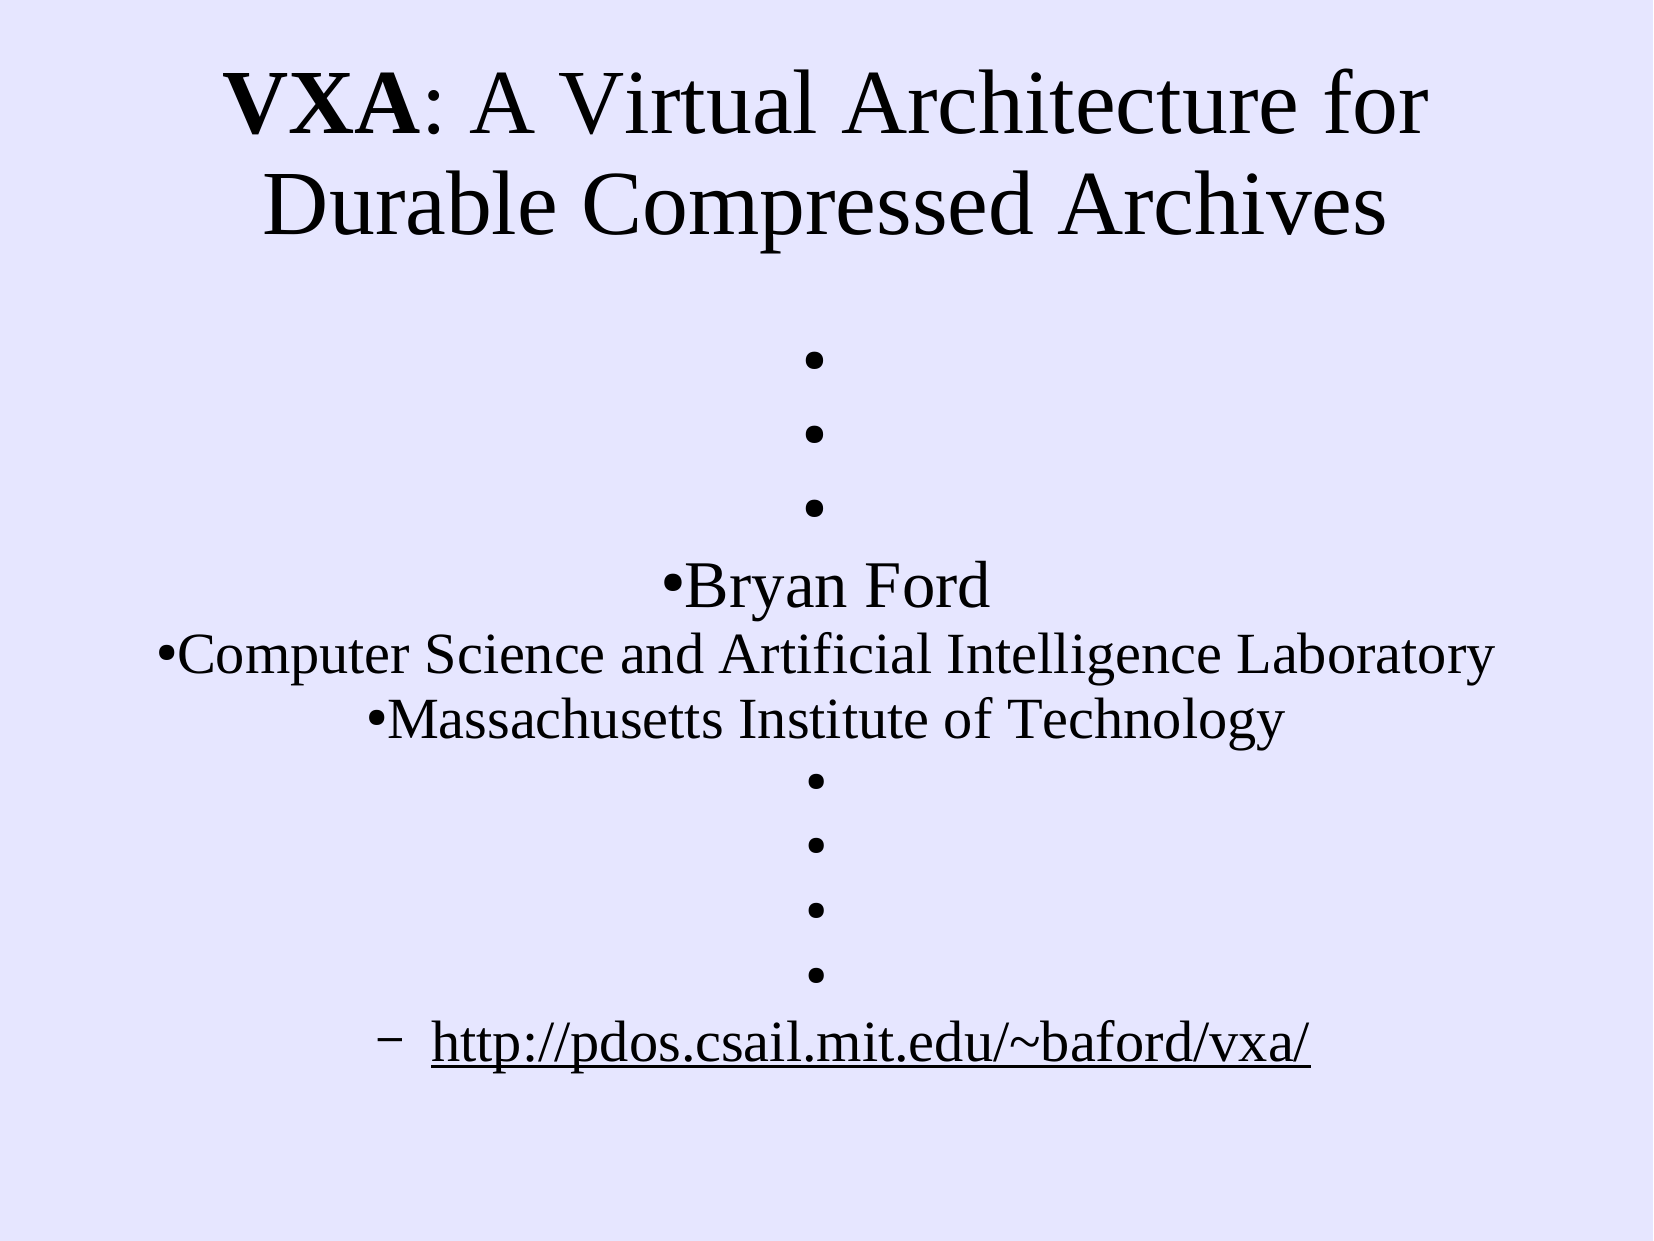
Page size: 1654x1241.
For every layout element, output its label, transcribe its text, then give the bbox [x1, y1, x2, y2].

title VXA: A Virtual Architecture for Durable Compressed Archives [82, 37, 1571, 269]
subtitle Bryan Ford Computer Science and Artificial Intelligence Laboratory Massachusetts Institute of Technology http://pdos.csail.mit.edu/~baford/vxa/ [82, 290, 1571, 1109]
